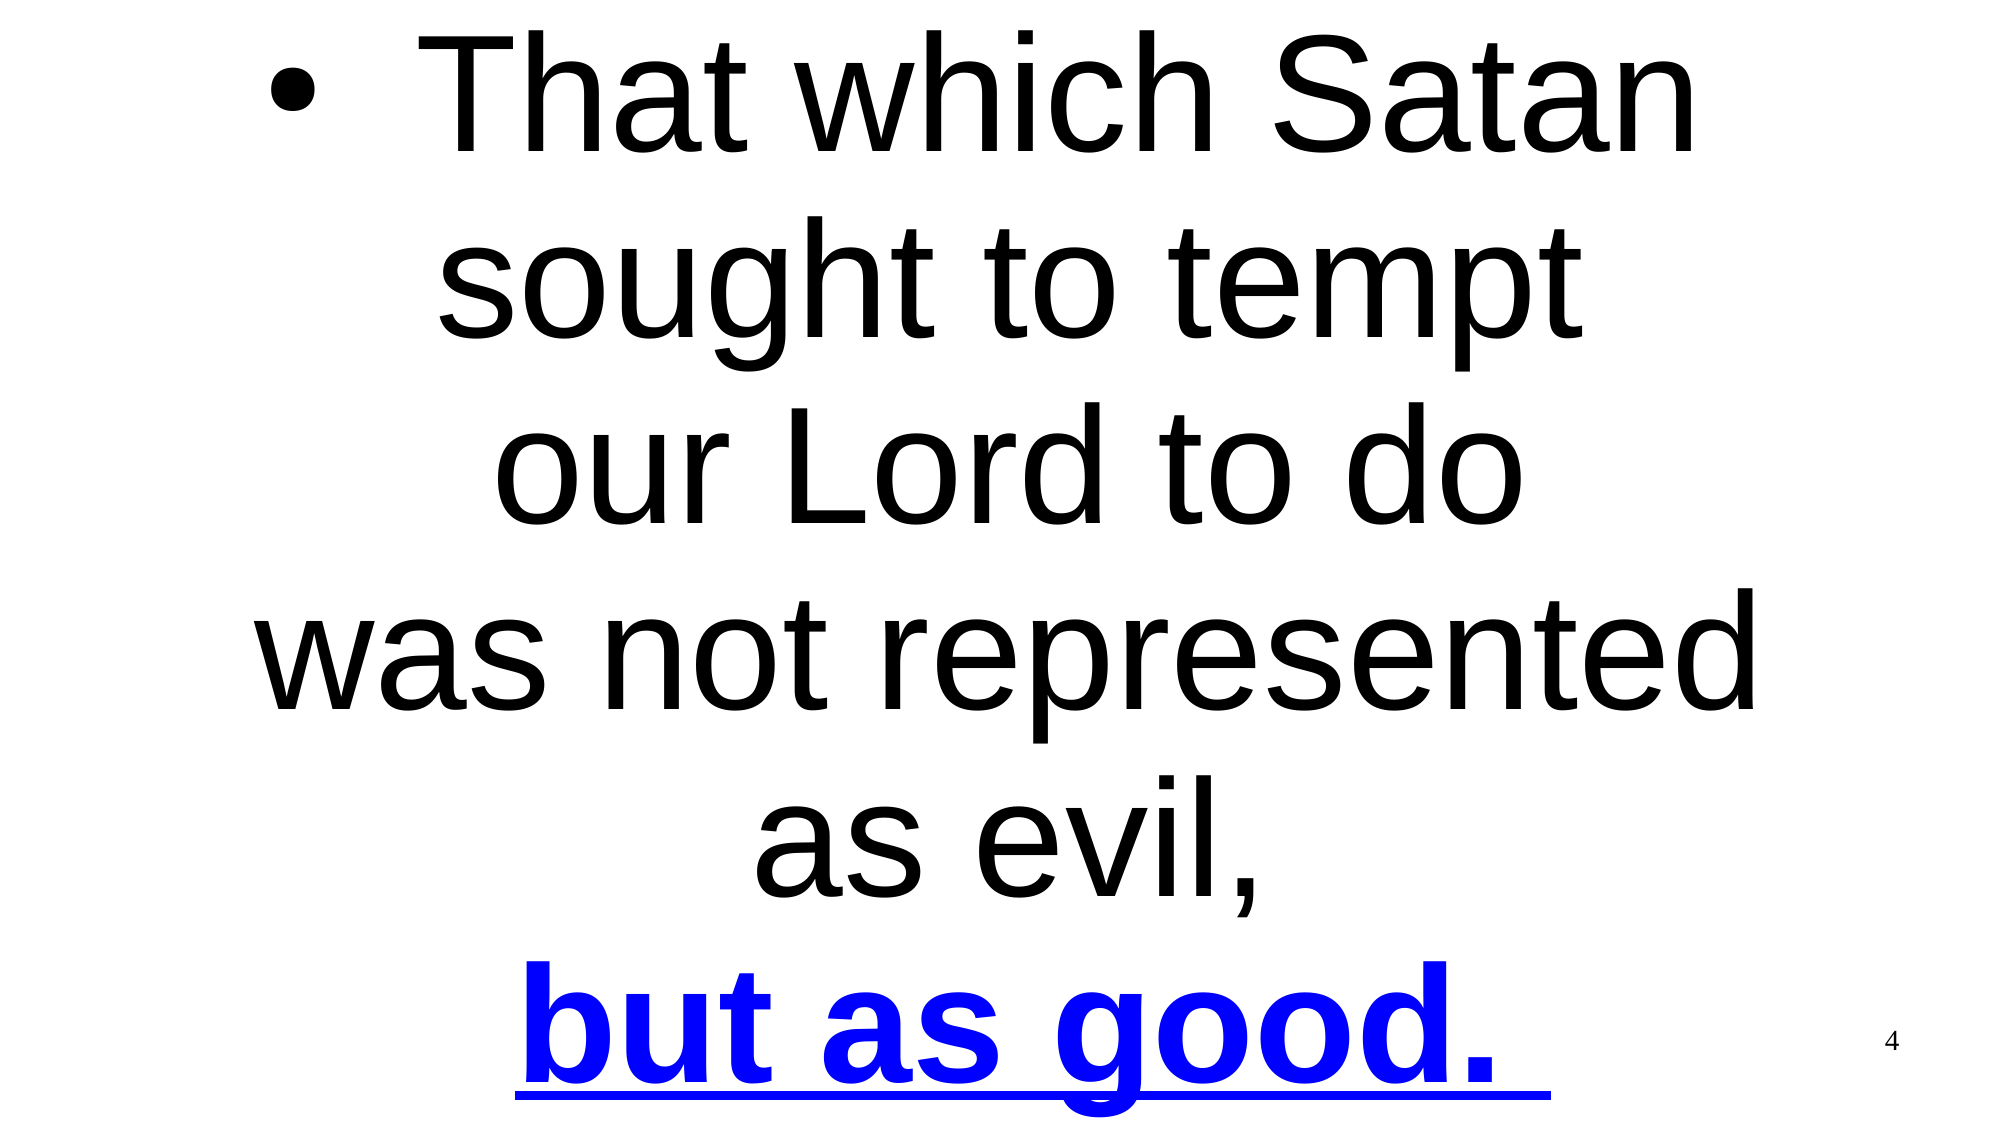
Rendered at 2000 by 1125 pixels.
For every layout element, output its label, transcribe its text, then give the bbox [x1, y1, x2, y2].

list That which Satan sought to tempt our Lord to do was not represented as evil, but as good. [0, 0, 1996, 1123]
